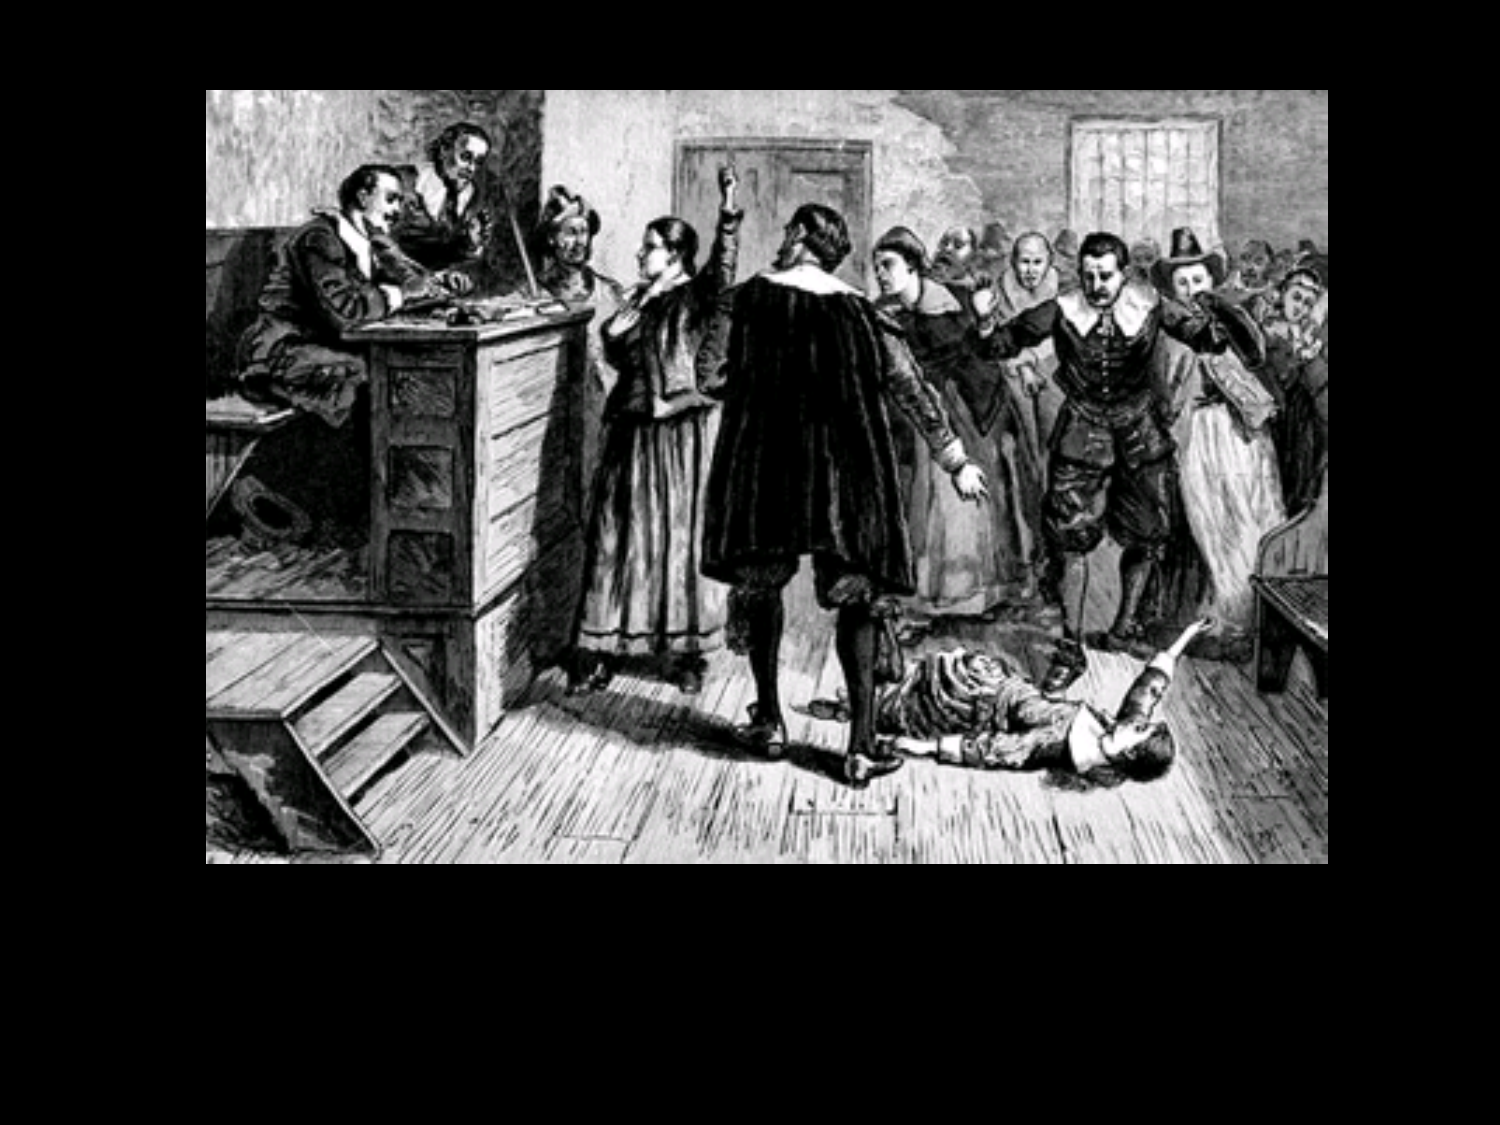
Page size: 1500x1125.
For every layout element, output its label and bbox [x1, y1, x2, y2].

picture [206, 90, 1328, 864]
